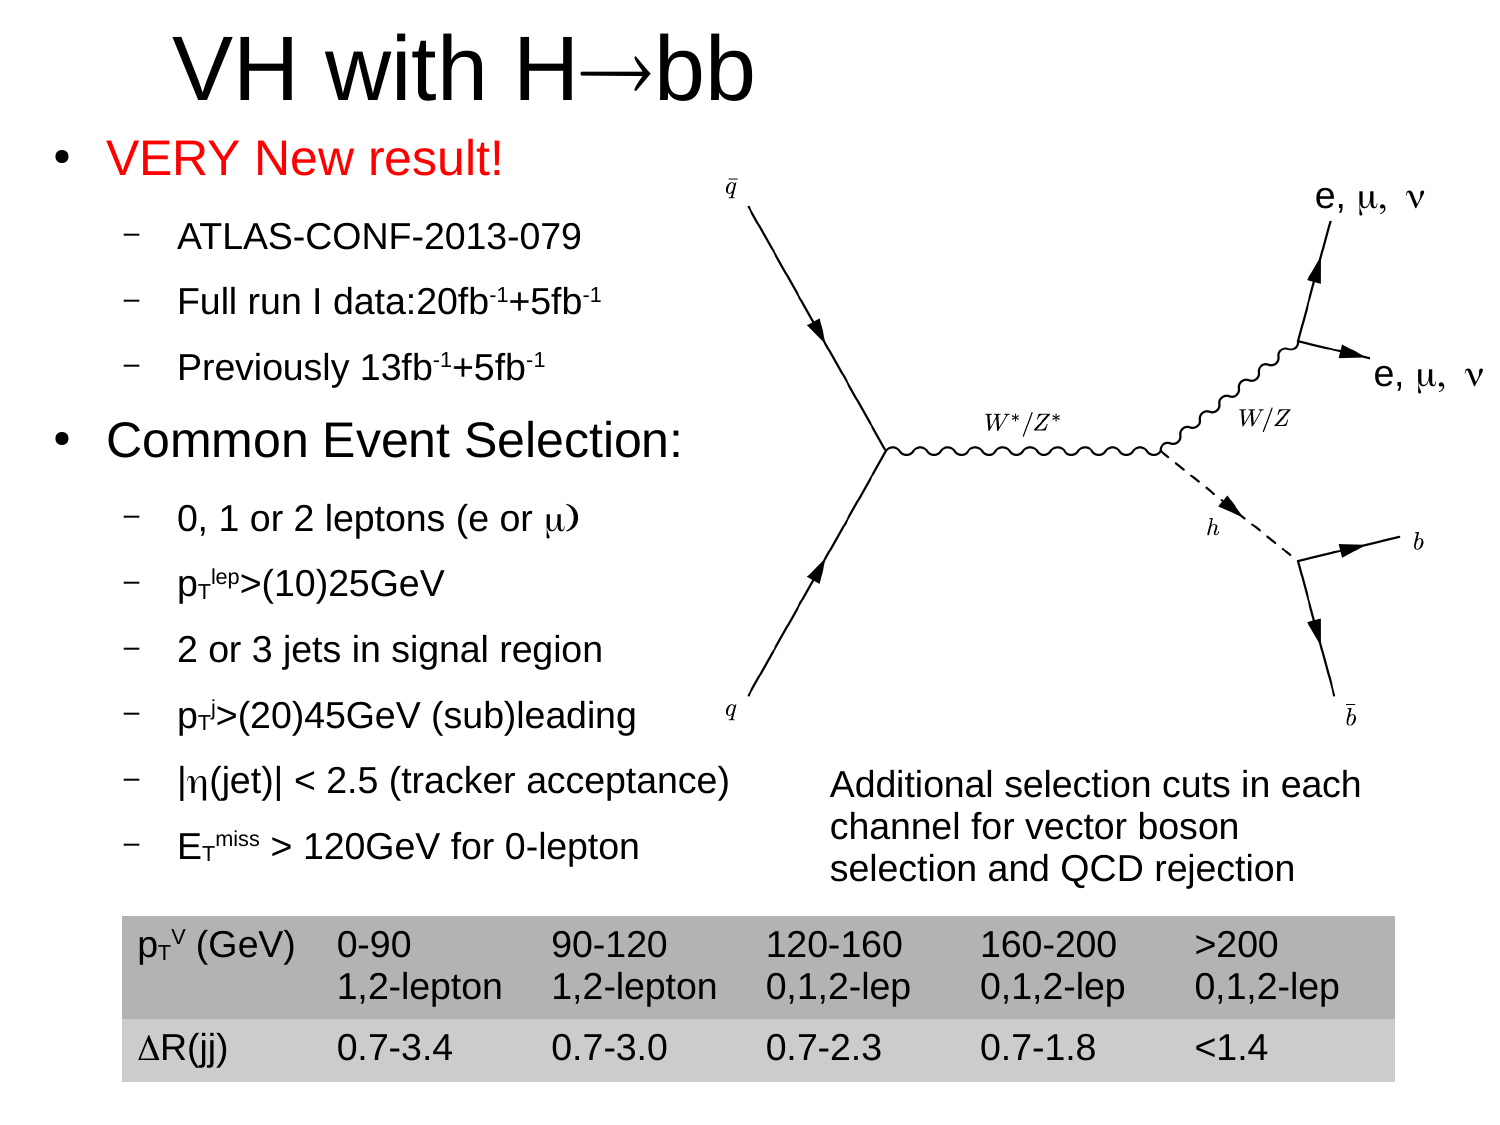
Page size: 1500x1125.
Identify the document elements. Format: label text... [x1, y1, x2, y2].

table_header 90-120 1,2-lepton [537, 916, 751, 1019]
table_cell 0.7-3.0 [537, 1019, 751, 1082]
picture [726, 174, 1430, 726]
table_cell <1.4 [1180, 1019, 1395, 1082]
table_header pTV (GeV) [122, 916, 322, 1019]
table_header 160-200 0,1,2-lep [965, 916, 1180, 1019]
title VH with Hbb [172, 0, 1328, 138]
table_header >200 0,1,2-lep [1180, 916, 1395, 1019]
table_header 120-160 0,1,2-lep [751, 916, 965, 1019]
table_cell DR(jj) [122, 1019, 322, 1082]
table_cell 0.7-2.3 [751, 1019, 965, 1082]
text_box e, m, n [1311, 171, 1430, 221]
table_header 0-90 1,2-lepton [322, 916, 537, 1019]
text_box e, m, n [1370, 348, 1489, 399]
table_cell 0.7-1.8 [965, 1019, 1180, 1082]
text_box Additional selection cuts in each channel for vector boson selection and QCD rejection [814, 755, 1406, 897]
table_cell 0.7-3.4 [322, 1019, 537, 1082]
list VERY New result! ATLAS-CONF-2013-079 Full run I data:20fb-1+5fb-1 Previously 13fb-1+5fb-1 Common Event Selection: 0, 1 or 2 leptons (e or ) pTlep>(10)25GeV 2 or 3 jets in signal region pTj>(20)45GeV (sub)leading |h(jet)| < 2.5 (tracker acceptance) ETmiss > 120GeV for 0-lepton [35, 129, 739, 910]
